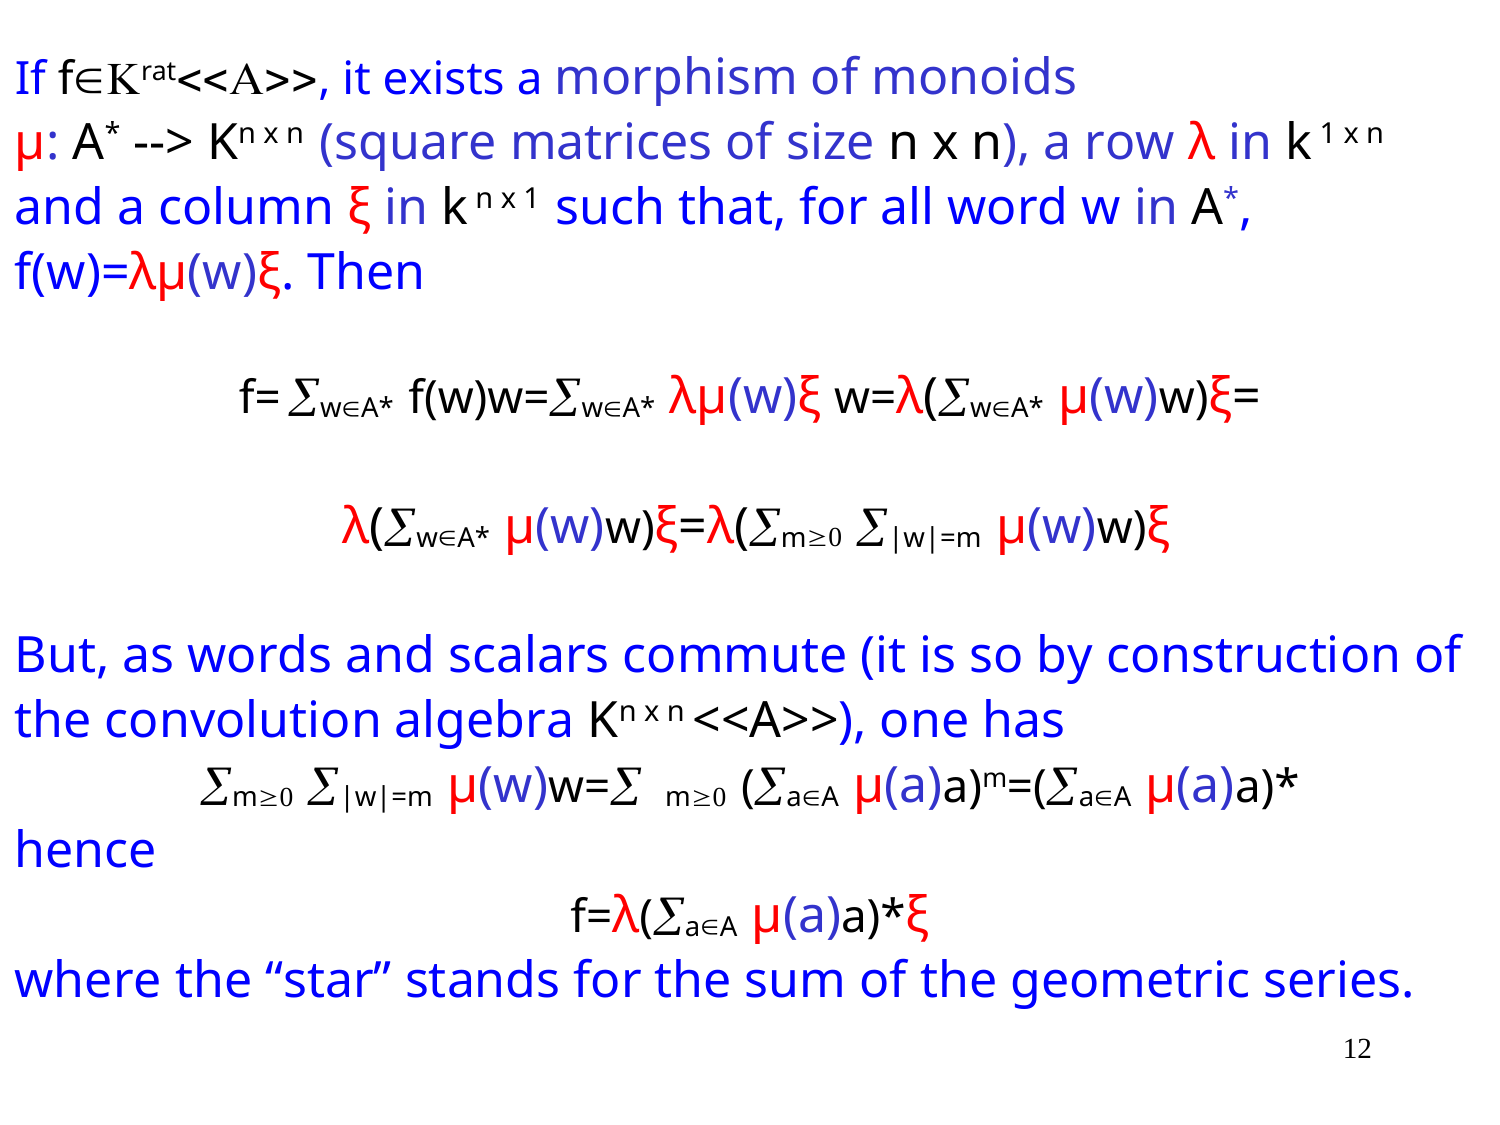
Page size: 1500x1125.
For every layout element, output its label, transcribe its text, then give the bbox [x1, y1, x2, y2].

chart [690, 531, 809, 591]
text_box If fKrat<<A>>, it exists a morphism of monoids μ: A* --> Kn x n (square matrices of size n x n), a row λ in k 1 x n and a column ξ in k n x 1 such that, for all word w in A*, f(w)=λμ(w)ξ. Then f= wA* f(w)w=wA* λμ(w)ξ w=λ(wA* μ(w)w)ξ= λ(wA* μ(w)w)ξ=λ(m0 |w|=m μ(w)w)ξ But, as words and scalars commute (it is so by construction of the convolution algebra Kn x n <<A>>), one has m0 |w|=m μ(w)w= m0 (aA μ(a)a)m=(aA μ(a)a)* hence f=λ(aA μ(a)a)*ξ where the “star” stands for the sum of the geometric series. [0, 35, 1500, 1075]
